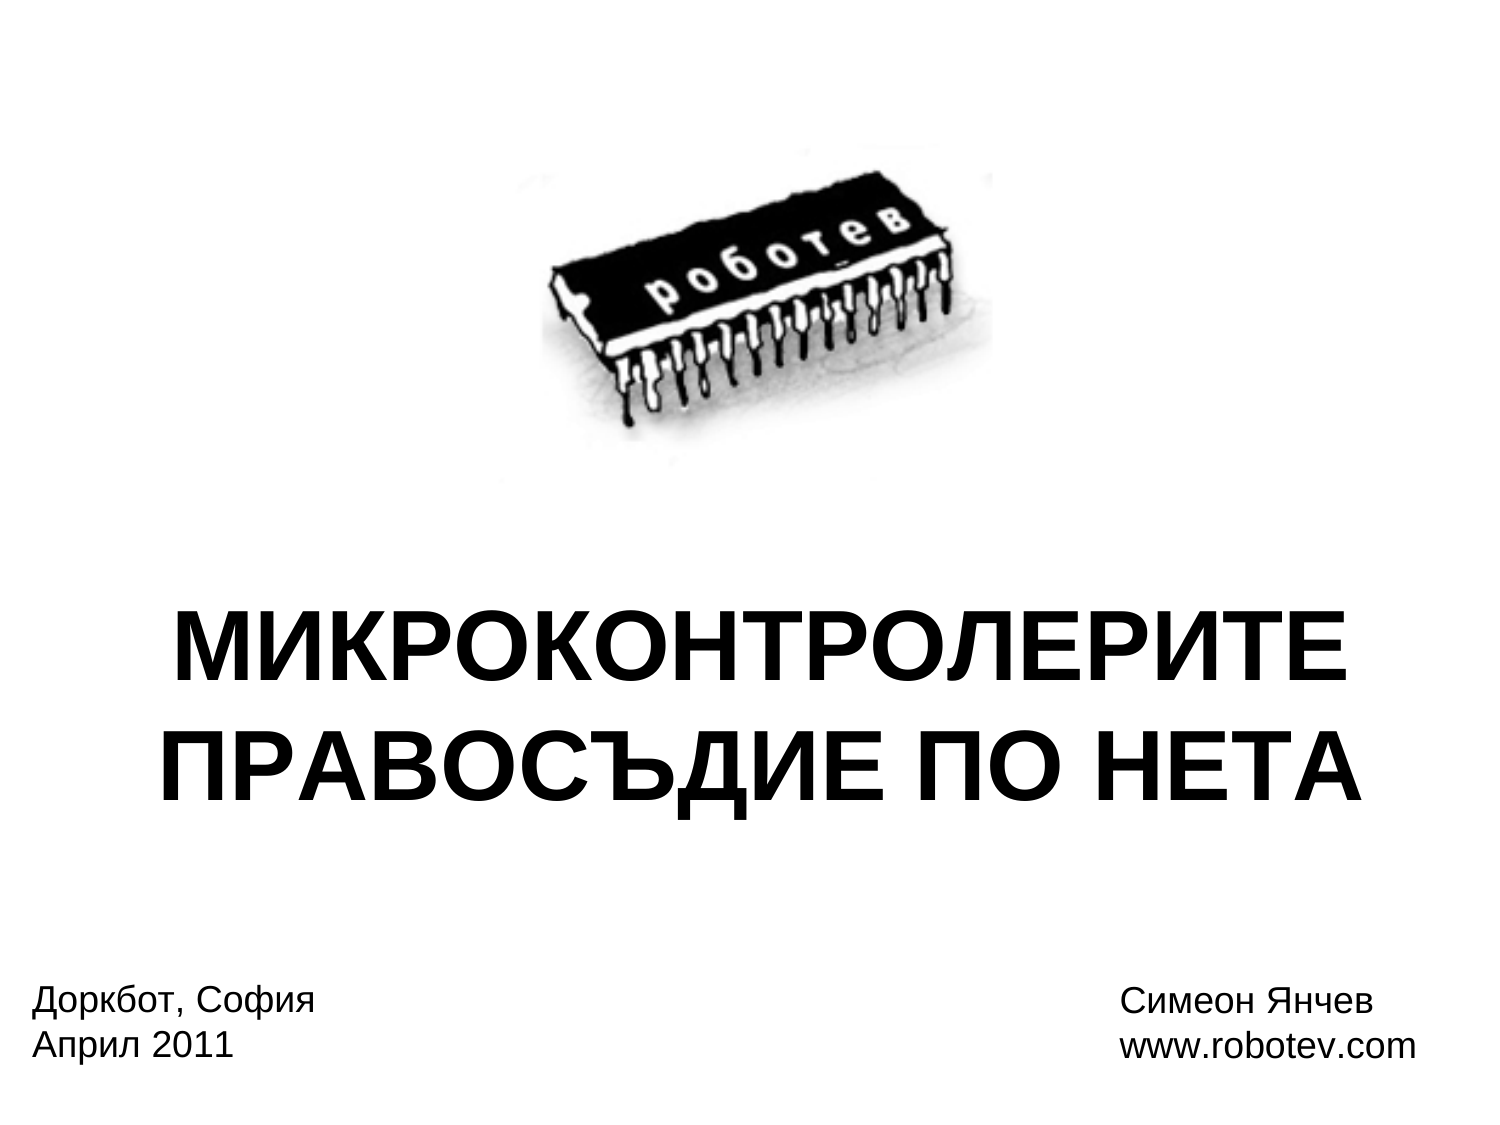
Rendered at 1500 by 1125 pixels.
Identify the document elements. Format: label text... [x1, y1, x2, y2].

text_box Симеон Янчев www.robotev.com [1104, 968, 1433, 1074]
text_box Доркбот, София Април 2011 [17, 967, 331, 1073]
text_box МИКРОКОНТРОЛЕРИТЕ ПРАВОСЪДИЕ ПО НЕТА [123, 580, 1400, 822]
picture [490, 113, 1010, 498]
